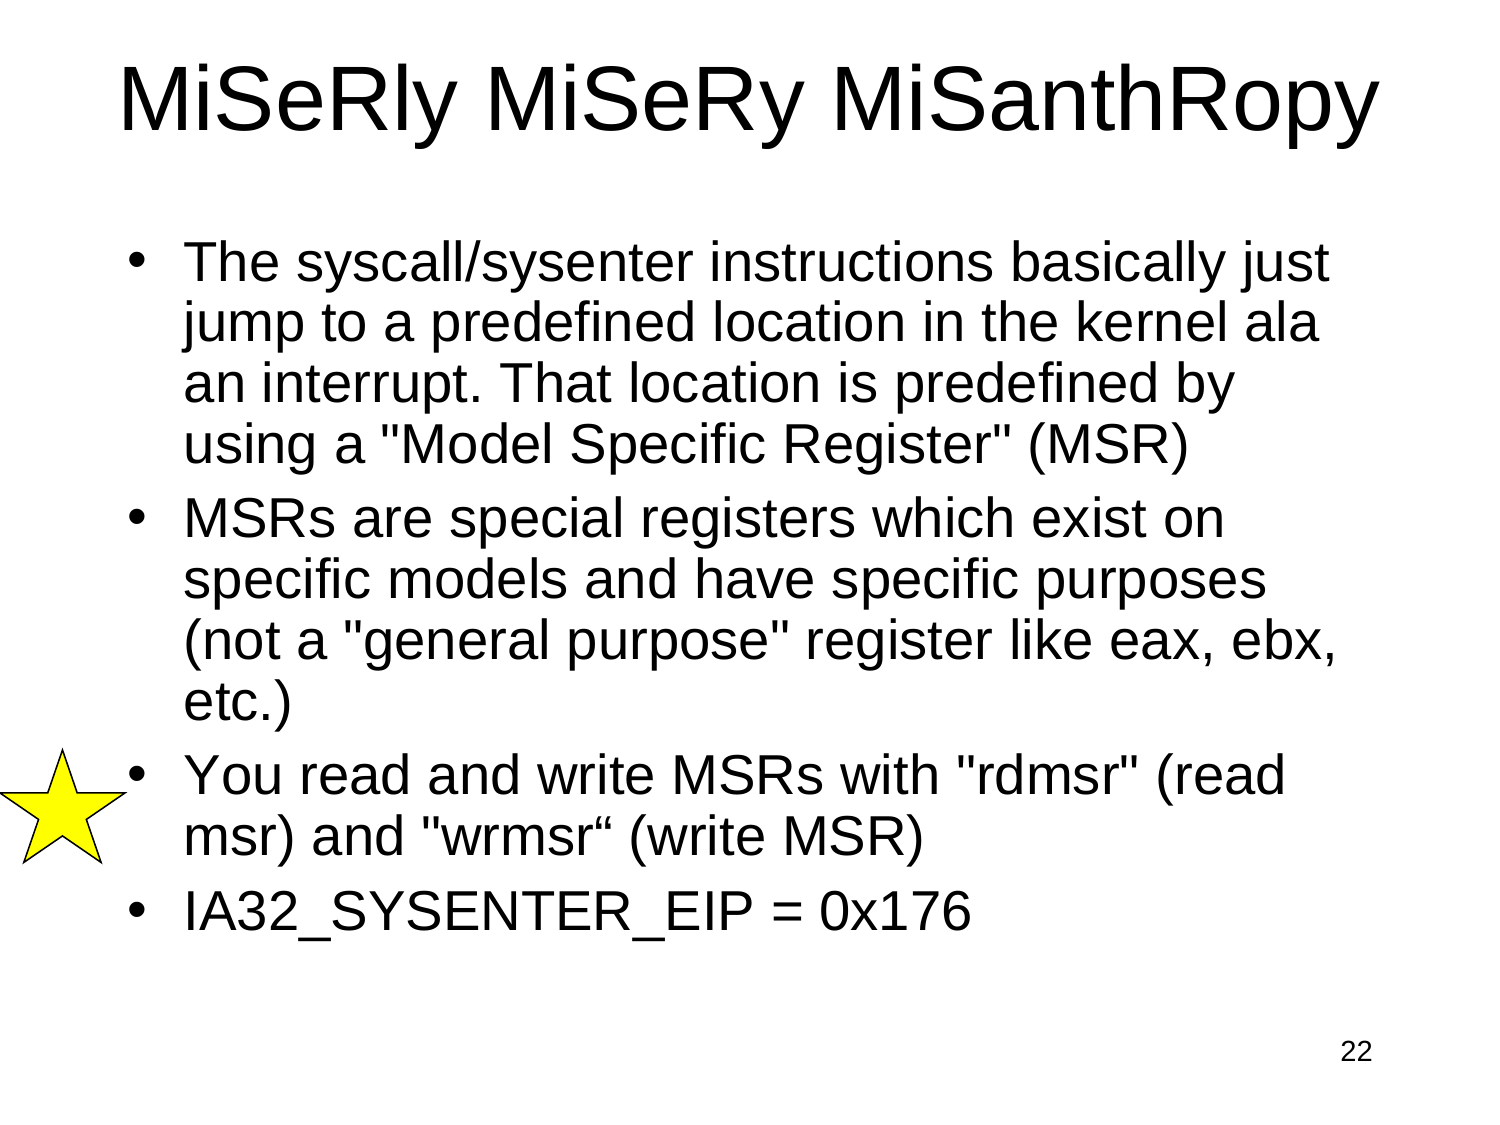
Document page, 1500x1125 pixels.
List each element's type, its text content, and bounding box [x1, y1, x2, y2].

title MiSeRly MiSeRy MiSanthRopy [0, 0, 1500, 188]
text_box [0, 749, 125, 863]
text_box <number> [1074, 1025, 1388, 1101]
list The syscall/sysenter instructions basically just jump to a predefined location in the kernel ala an interrupt. That location is predefined by using a "Model Specific Register" (MSR) MSRs are special registers which exist on specific models and have specific purposes (not a "general purpose" register like eax, ebx, etc.) You read and write MSRs with "rdmsr" (read msr) and "wrmsr“ (write MSR) IA32_SYSENTER_EIP = 0x176 [112, 224, 1388, 1000]
